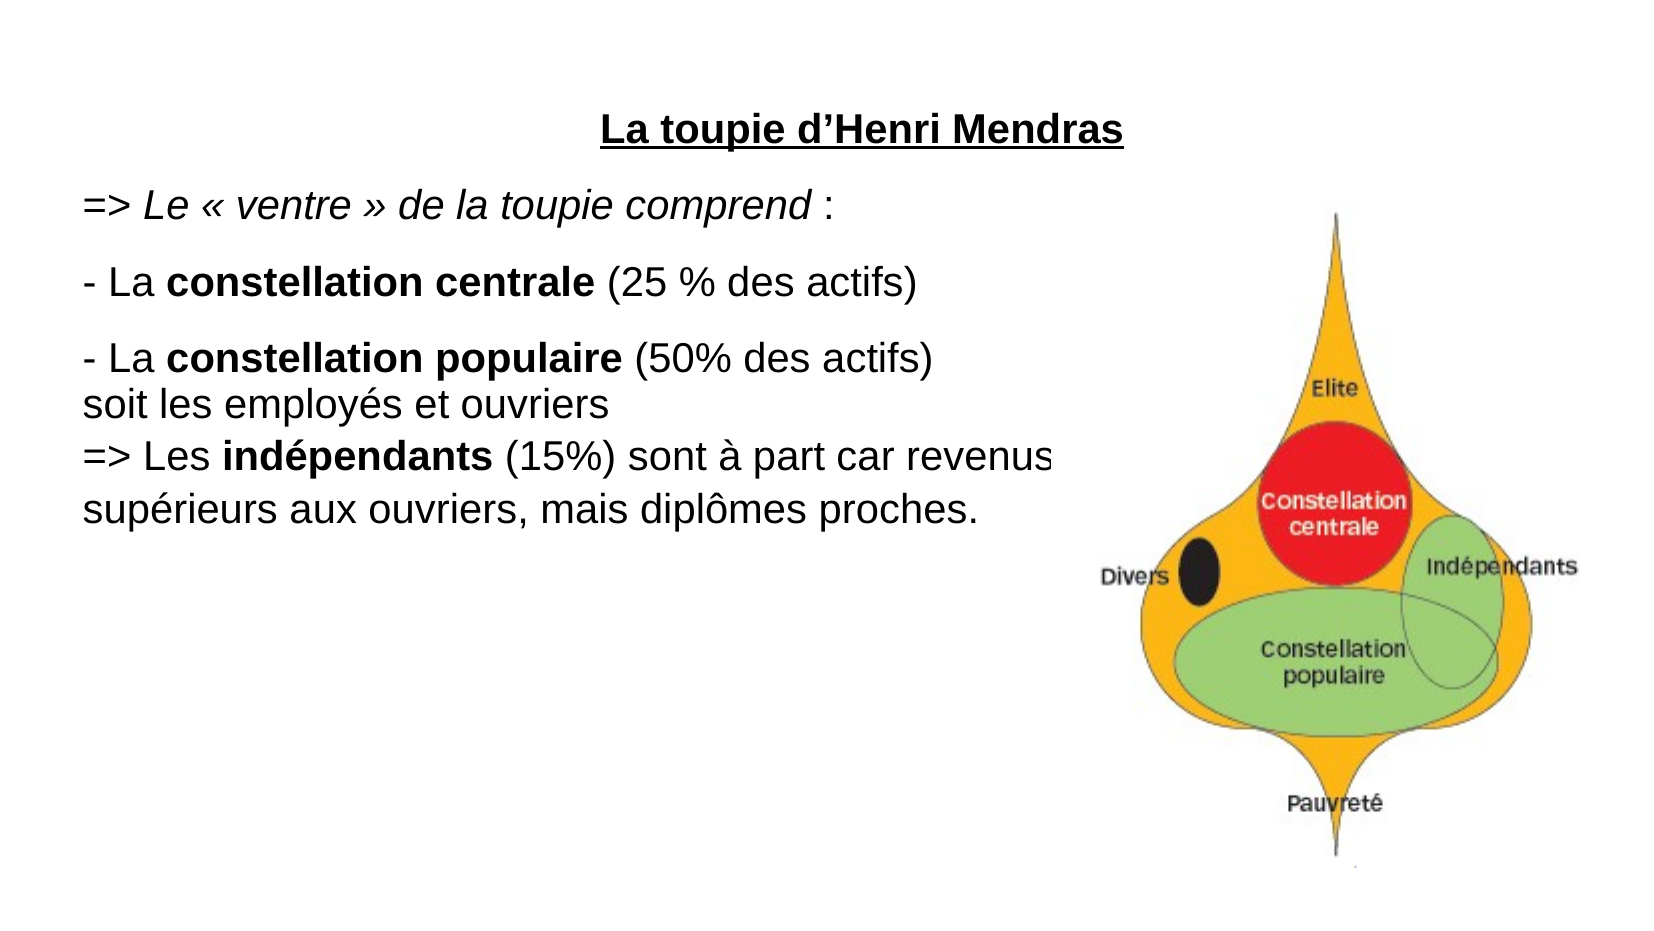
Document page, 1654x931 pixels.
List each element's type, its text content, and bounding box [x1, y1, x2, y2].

list La toupie d’Henri Mendras => Le « ventre » de la toupie comprend : - La constellation centrale (25 % des actifs) - La constellation populaire (50% des actifs) soit les employés et ouvriers => Les indépendants (15%) sont à part car revenus supérieurs aux ouvriers, mais diplômes proches. [82, 106, 1571, 863]
picture [1051, 193, 1593, 868]
